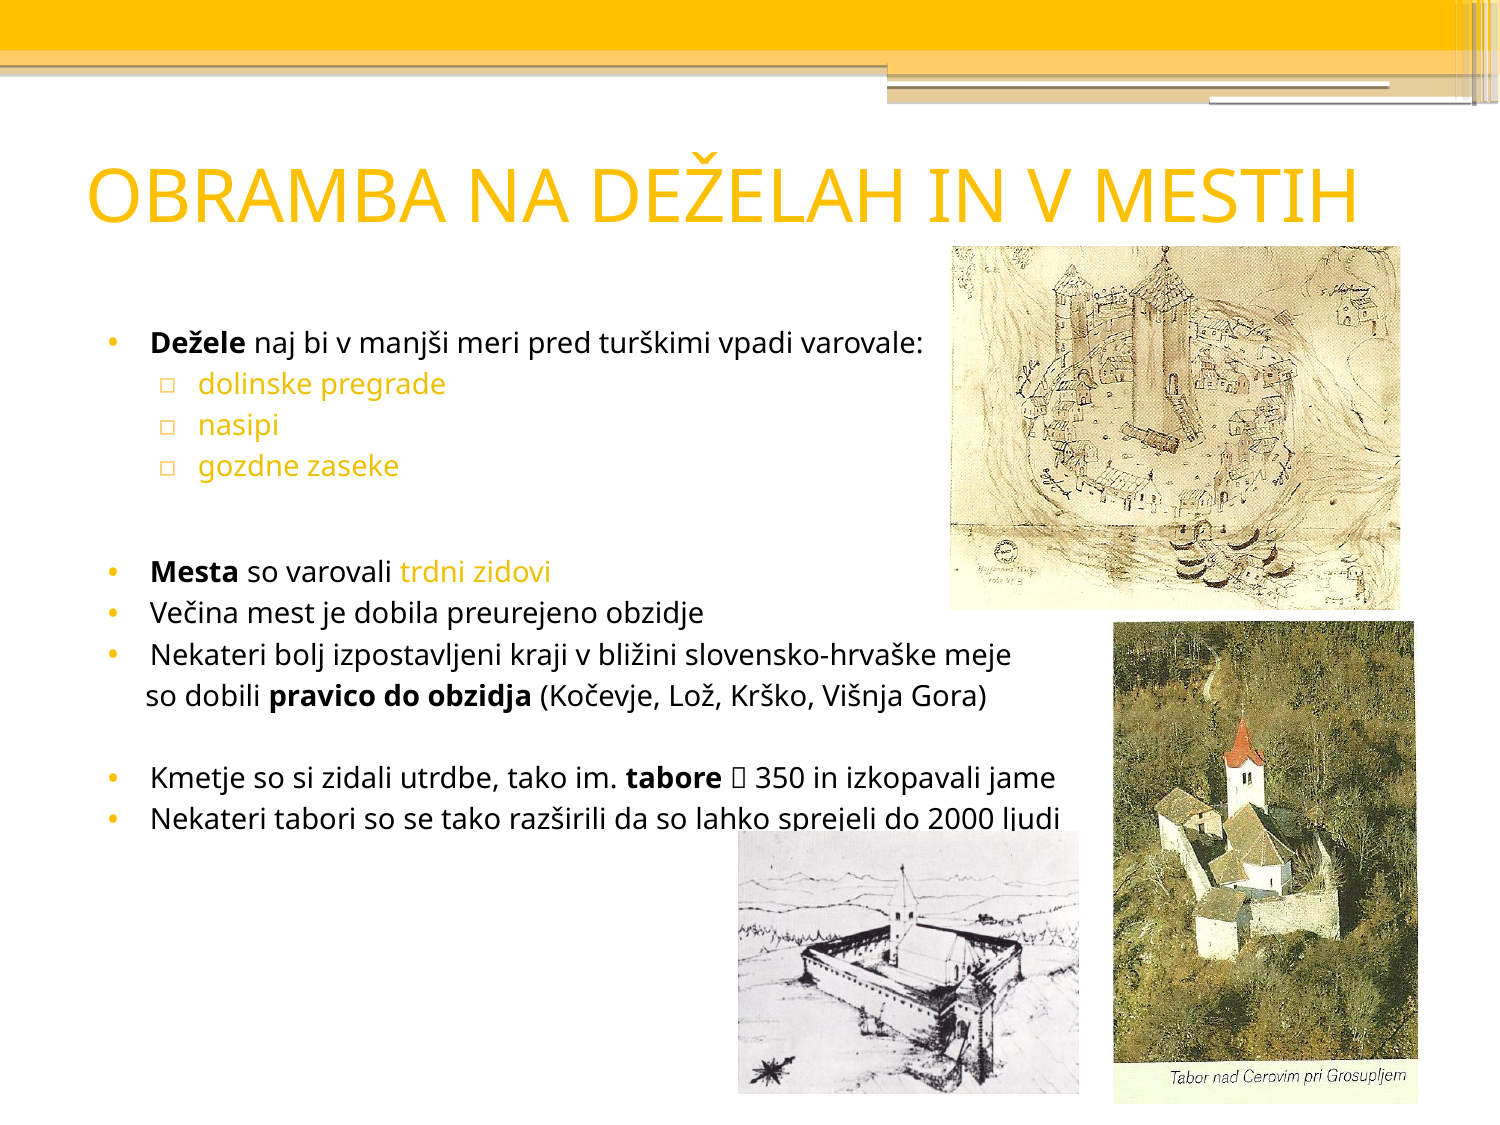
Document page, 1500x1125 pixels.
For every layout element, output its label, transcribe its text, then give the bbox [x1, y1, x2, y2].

title OBRAMBA NA DEŽELAH IN V MESTIH [70, 105, 1421, 281]
picture [738, 831, 1079, 1094]
picture [1113, 621, 1418, 1104]
list Dežele naj bi v manjši meri pred turškimi vpadi varovale: dolinske pregrade nasipi gozdne zaseke Mesta so varovali trdni zidovi Večina mest je dobila preurejeno obzidje Nekateri bolj izpostavljeni kraji v bližini slovensko-hrvaške meje so dobili pravico do obzidja (Kočevje, Lož, Krško, Višnja Gora) Kmetje so si zidali utrdbe, tako im. tabore  350 in izkopavali jame Nekateri tabori so se tako razširili da so lahko sprejeli do 2000 ljudi [75, 316, 1425, 1079]
picture [949, 246, 1401, 610]
